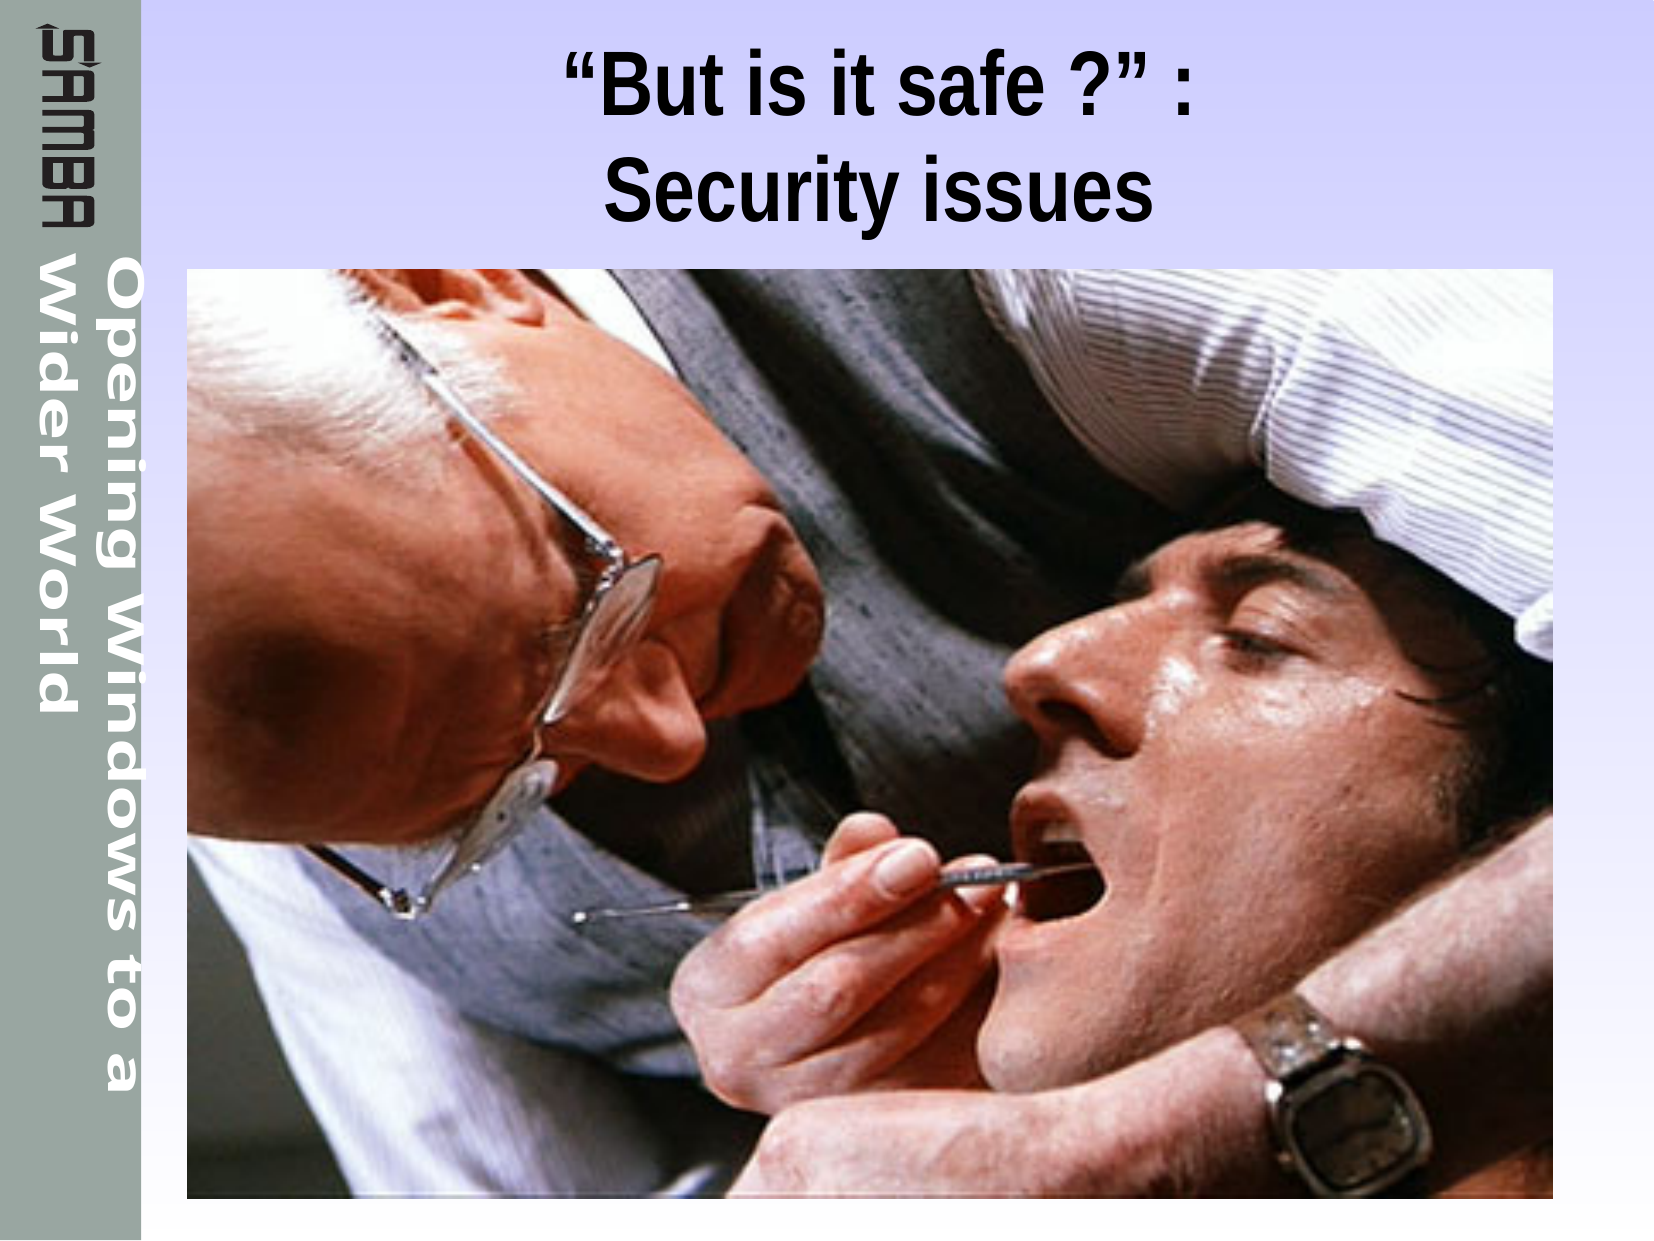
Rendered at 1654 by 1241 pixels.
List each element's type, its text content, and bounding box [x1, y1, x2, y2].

title “But is it safe ?” : Security issues [173, 28, 1586, 243]
picture [187, 269, 1553, 1199]
